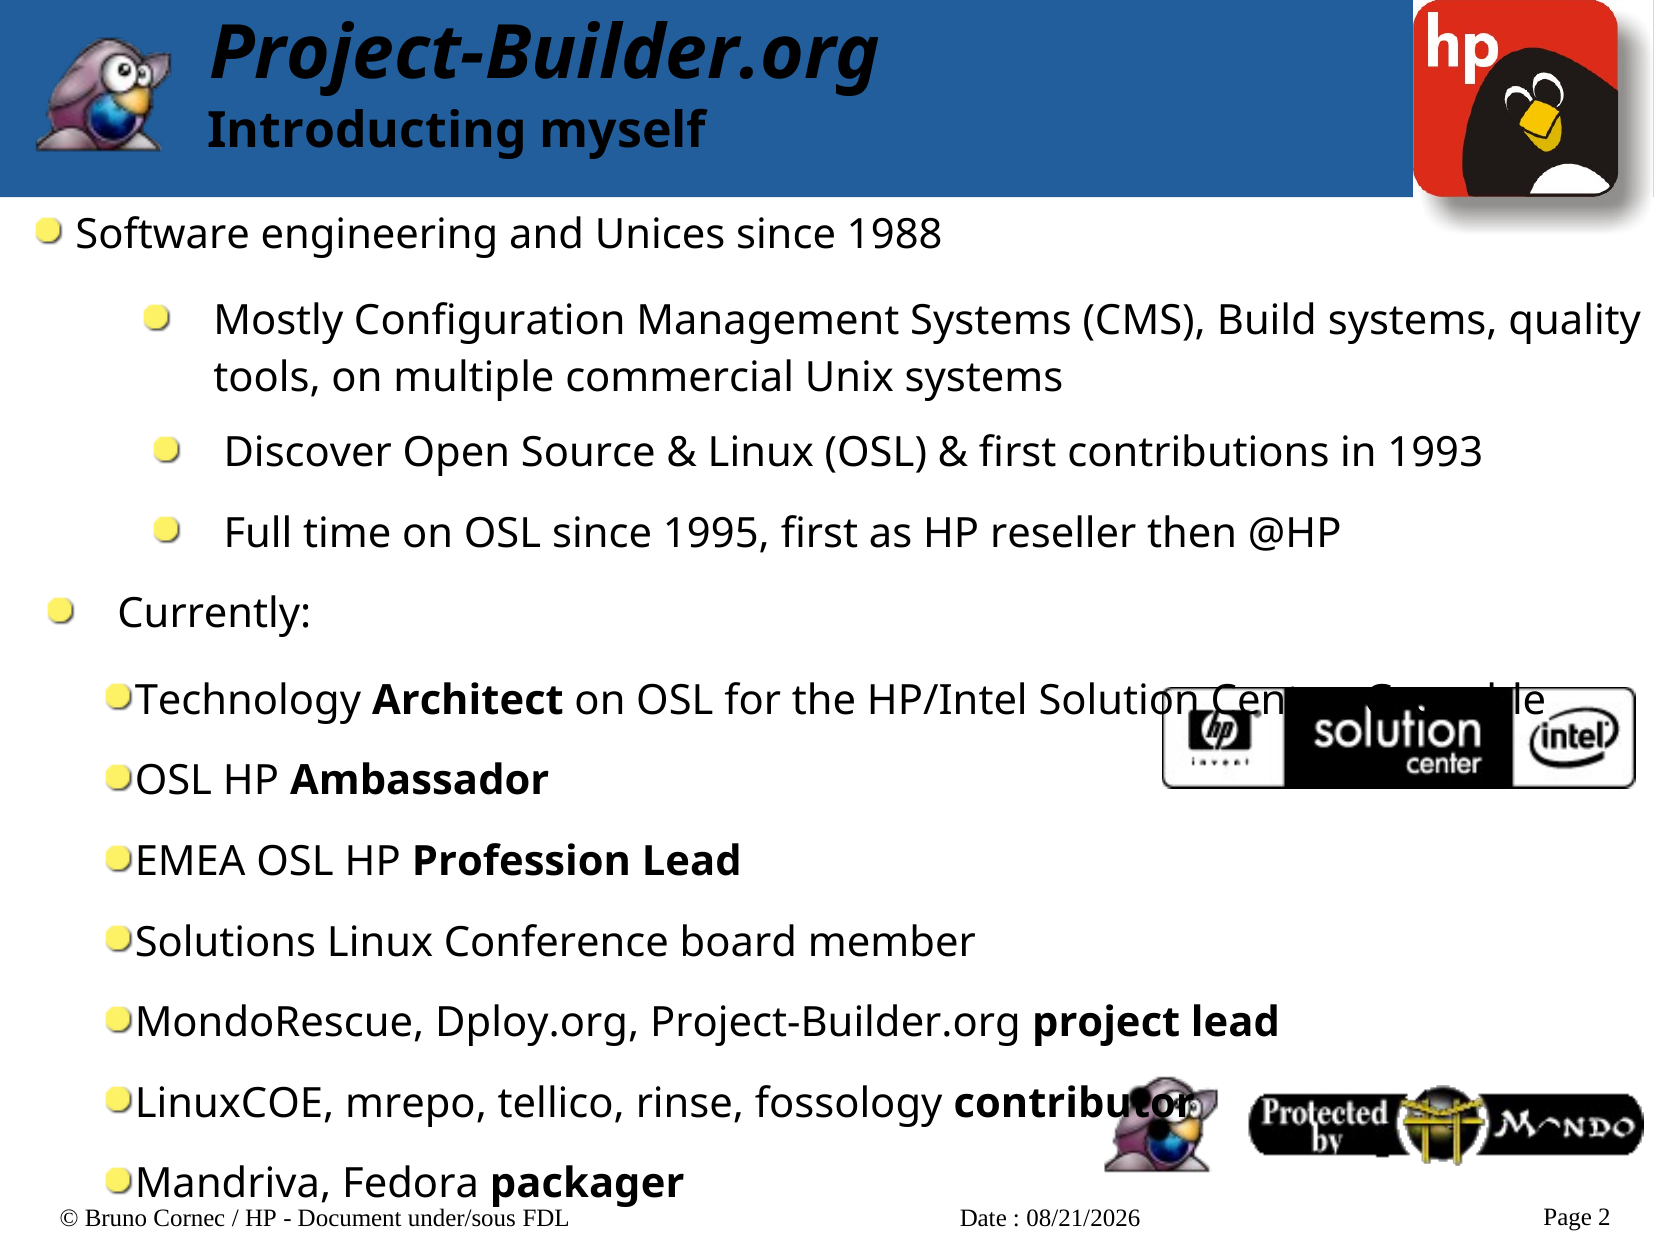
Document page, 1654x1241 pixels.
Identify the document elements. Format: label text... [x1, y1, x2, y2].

list Software engineering and Unices since 1988 Mostly Configuration Management Systems (CMS), Build systems, quality tools, on multiple commercial Unix systems Discover Open Source & Linux (OSL) & first contributions in 1993 Full time on OSL since 1995, first as HP reseller then @HP Currently: Technology Architect on OSL for the HP/Intel Solution Center, Grenoble OSL HP Ambassador EMEA OSL HP Profession Lead Solutions Linux Conference board member MondoRescue, Dploy.org, Project-Builder.org project lead LinuxCOE, mrepo, tellico, rinse, fossology contributor Mandriva, Fedora packager [34, 203, 1654, 1155]
picture [1413, 0, 1654, 203]
title Introducting myself [207, 26, 1465, 203]
picture [1074, 1155, 1644, 1208]
picture [104, 1166, 135, 1197]
picture [0, 0, 211, 199]
